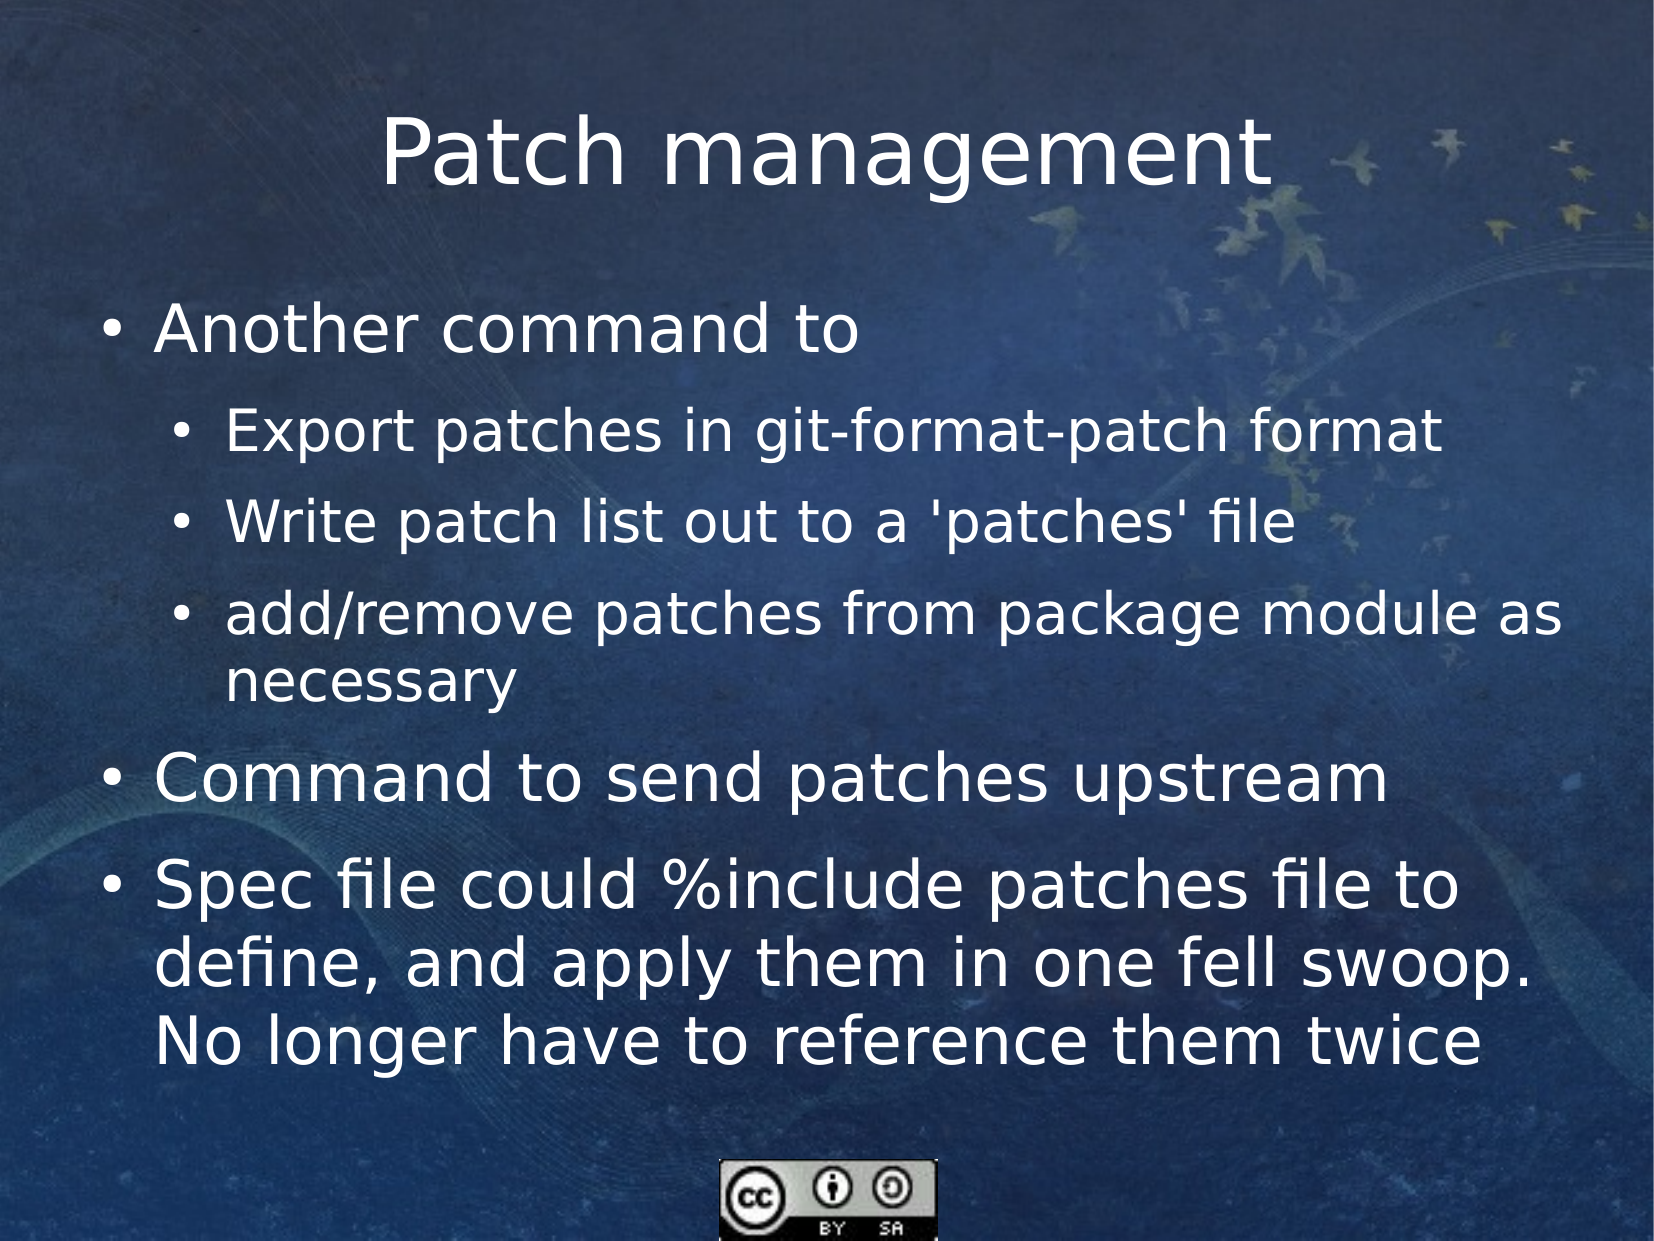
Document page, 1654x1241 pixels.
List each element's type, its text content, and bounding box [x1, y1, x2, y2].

title Patch management [82, 56, 1571, 250]
picture [0, 0, 1654, 1241]
list Another command to Export patches in git-format-patch format Write patch list out to a 'patches' file add/remove patches from package module as necessary Command to send patches upstream Spec file could %include patches file to define, and apply them in one fell swoop. No longer have to reference them twice [82, 290, 1571, 1094]
